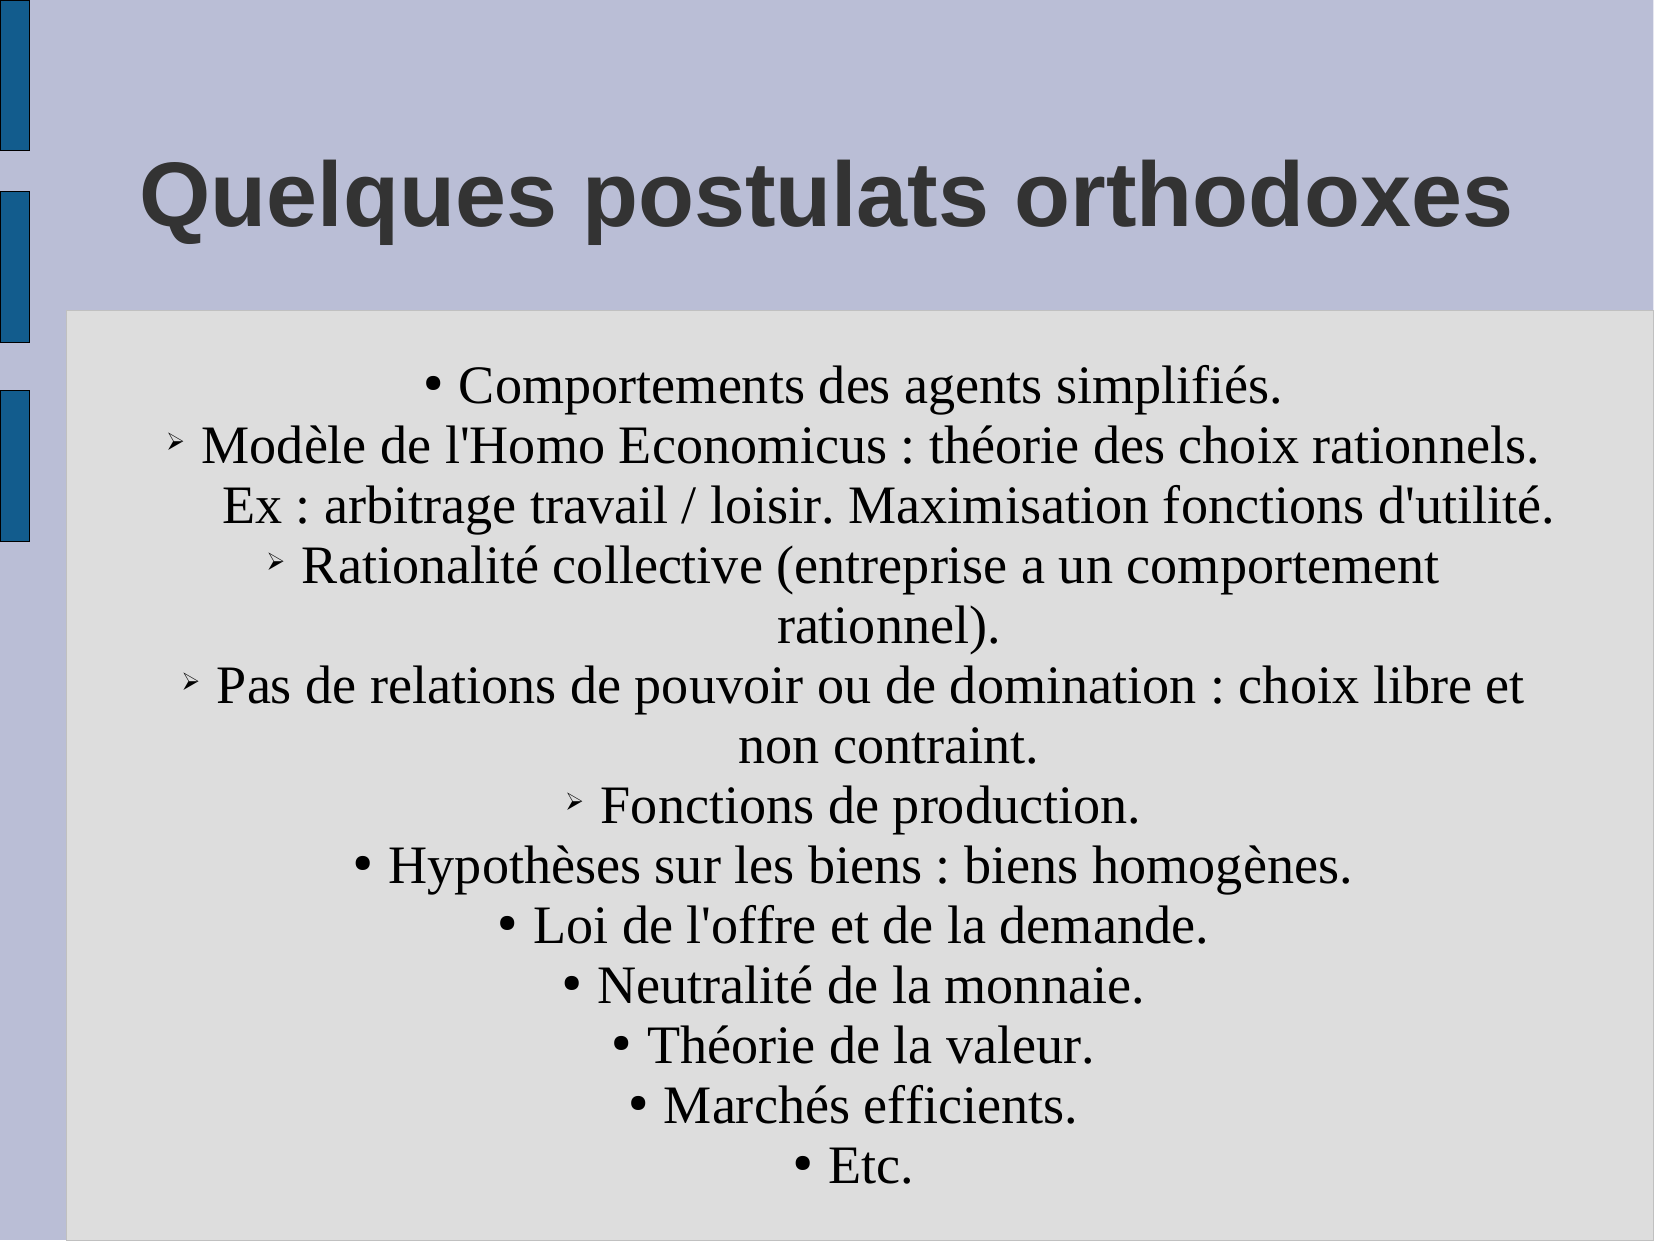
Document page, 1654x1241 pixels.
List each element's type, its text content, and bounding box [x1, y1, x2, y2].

title Quelques postulats orthodoxes [121, 98, 1534, 291]
subtitle Comportements des agents simplifiés. Modèle de l'Homo Economicus : théorie des choix rationnels. Ex : arbitrage travail / loisir. Maximisation fonctions d'utilité. Rationalité collective (entreprise a un comportement rationnel). Pas de relations de pouvoir ou de domination : choix libre et non contraint. Fonctions de production. Hypothèses sur les biens : biens homogènes. Loi de l'offre et de la demande. Neutralité de la monnaie. Théorie de la valeur. Marchés efficients. Etc. [147, 354, 1560, 1195]
